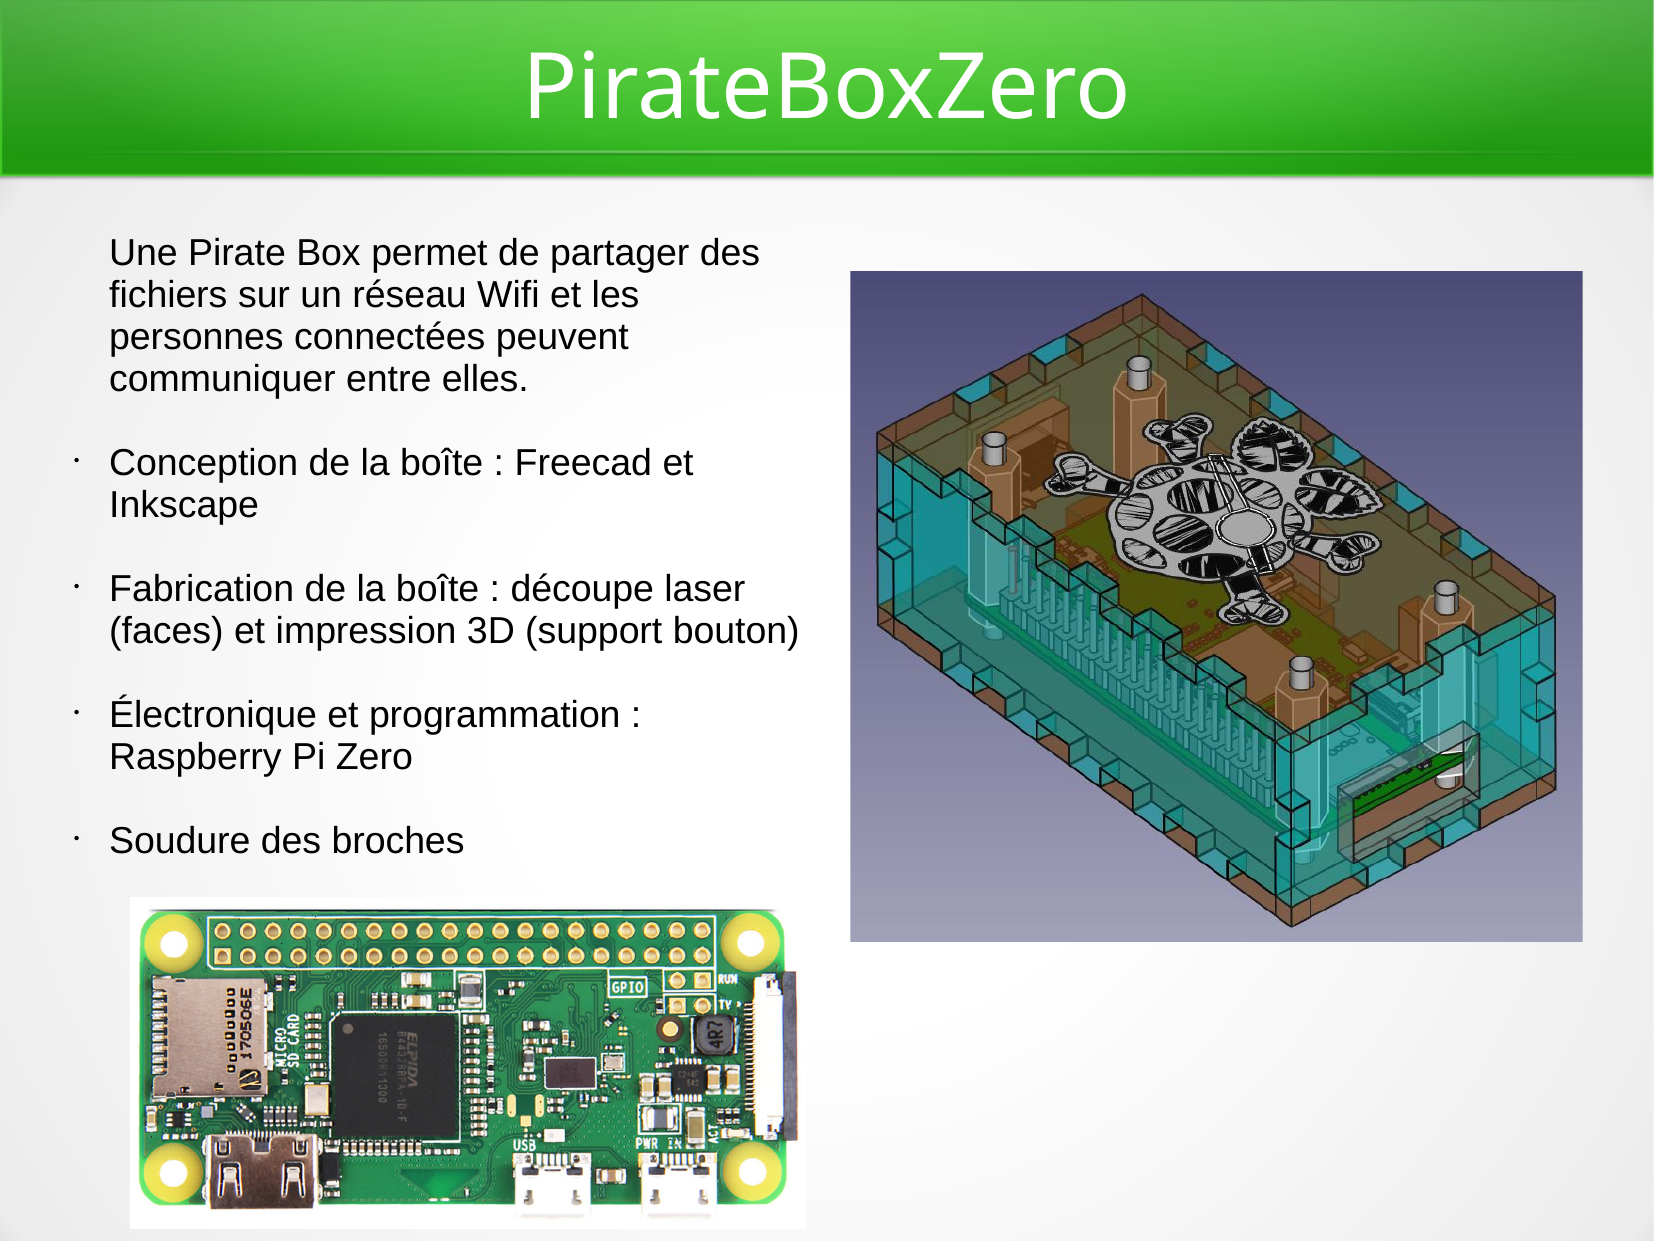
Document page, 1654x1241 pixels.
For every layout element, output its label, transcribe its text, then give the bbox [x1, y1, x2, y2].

text_box Une Pirate Box permet de partager des fichiers sur un réseau Wifi et les personnes connectées peuvent communiquer entre elles. Conception de la boîte : Freecad et Inkscape Fabrication de la boîte : découpe laser (faces) et impression 3D (support bouton) Électronique et programmation : Raspberry Pi Zero Soudure des broches [59, 224, 839, 954]
title PirateBoxZero [82, 11, 1571, 154]
picture [0, 0, 1654, 1241]
